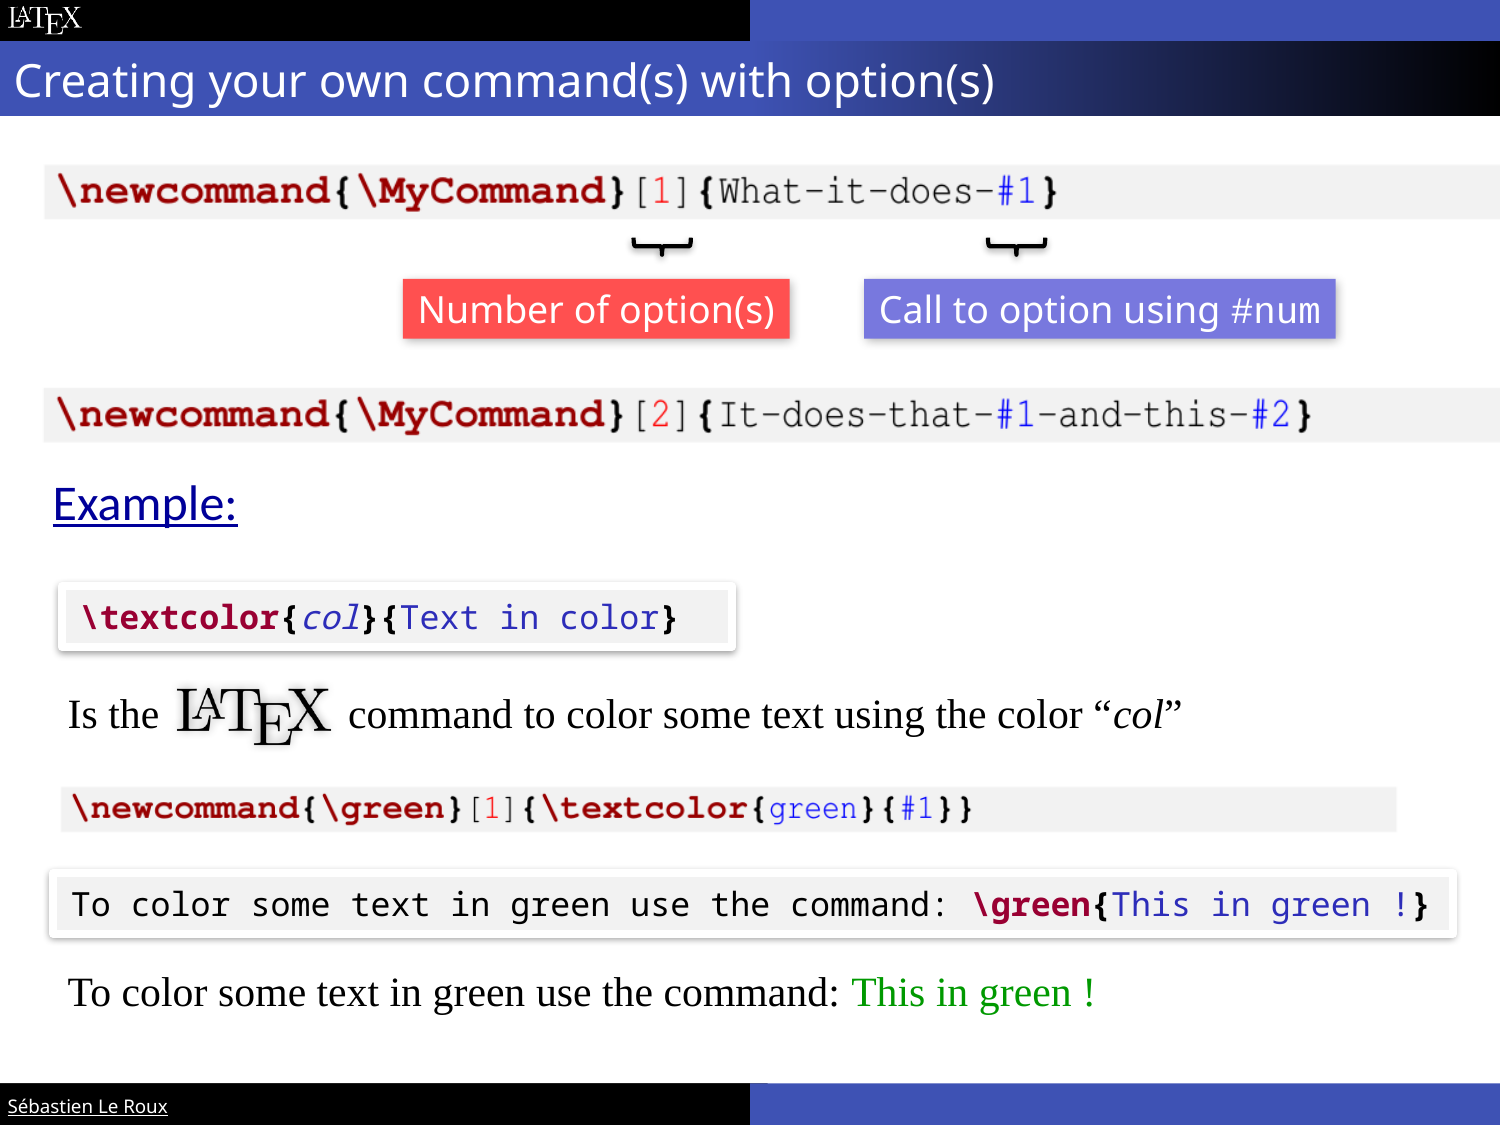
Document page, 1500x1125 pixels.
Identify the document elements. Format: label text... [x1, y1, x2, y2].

picture [171, 682, 336, 751]
text_box Is the command to color some text using the color “col” [338, 679, 1309, 744]
text_box Is the command to color some text using the color “col” [53, 679, 167, 744]
text_box To color some text in green use the command: This in green ! [53, 957, 1152, 1023]
text_box \textcolor{col}{Text in color} [61, 586, 732, 647]
title Creating your own command(s) with option(s) [0, 41, 1500, 116]
picture [29, 374, 1500, 457]
text_box Call to option using #num [864, 278, 1336, 339]
text_box To color some text in green use the command: \green{This in green !} [53, 873, 1454, 934]
picture [5, 3, 84, 37]
picture [52, 775, 1412, 842]
text_box Example: [37, 463, 253, 538]
text_box Number of option(s) [402, 278, 790, 339]
picture [31, 148, 1500, 236]
